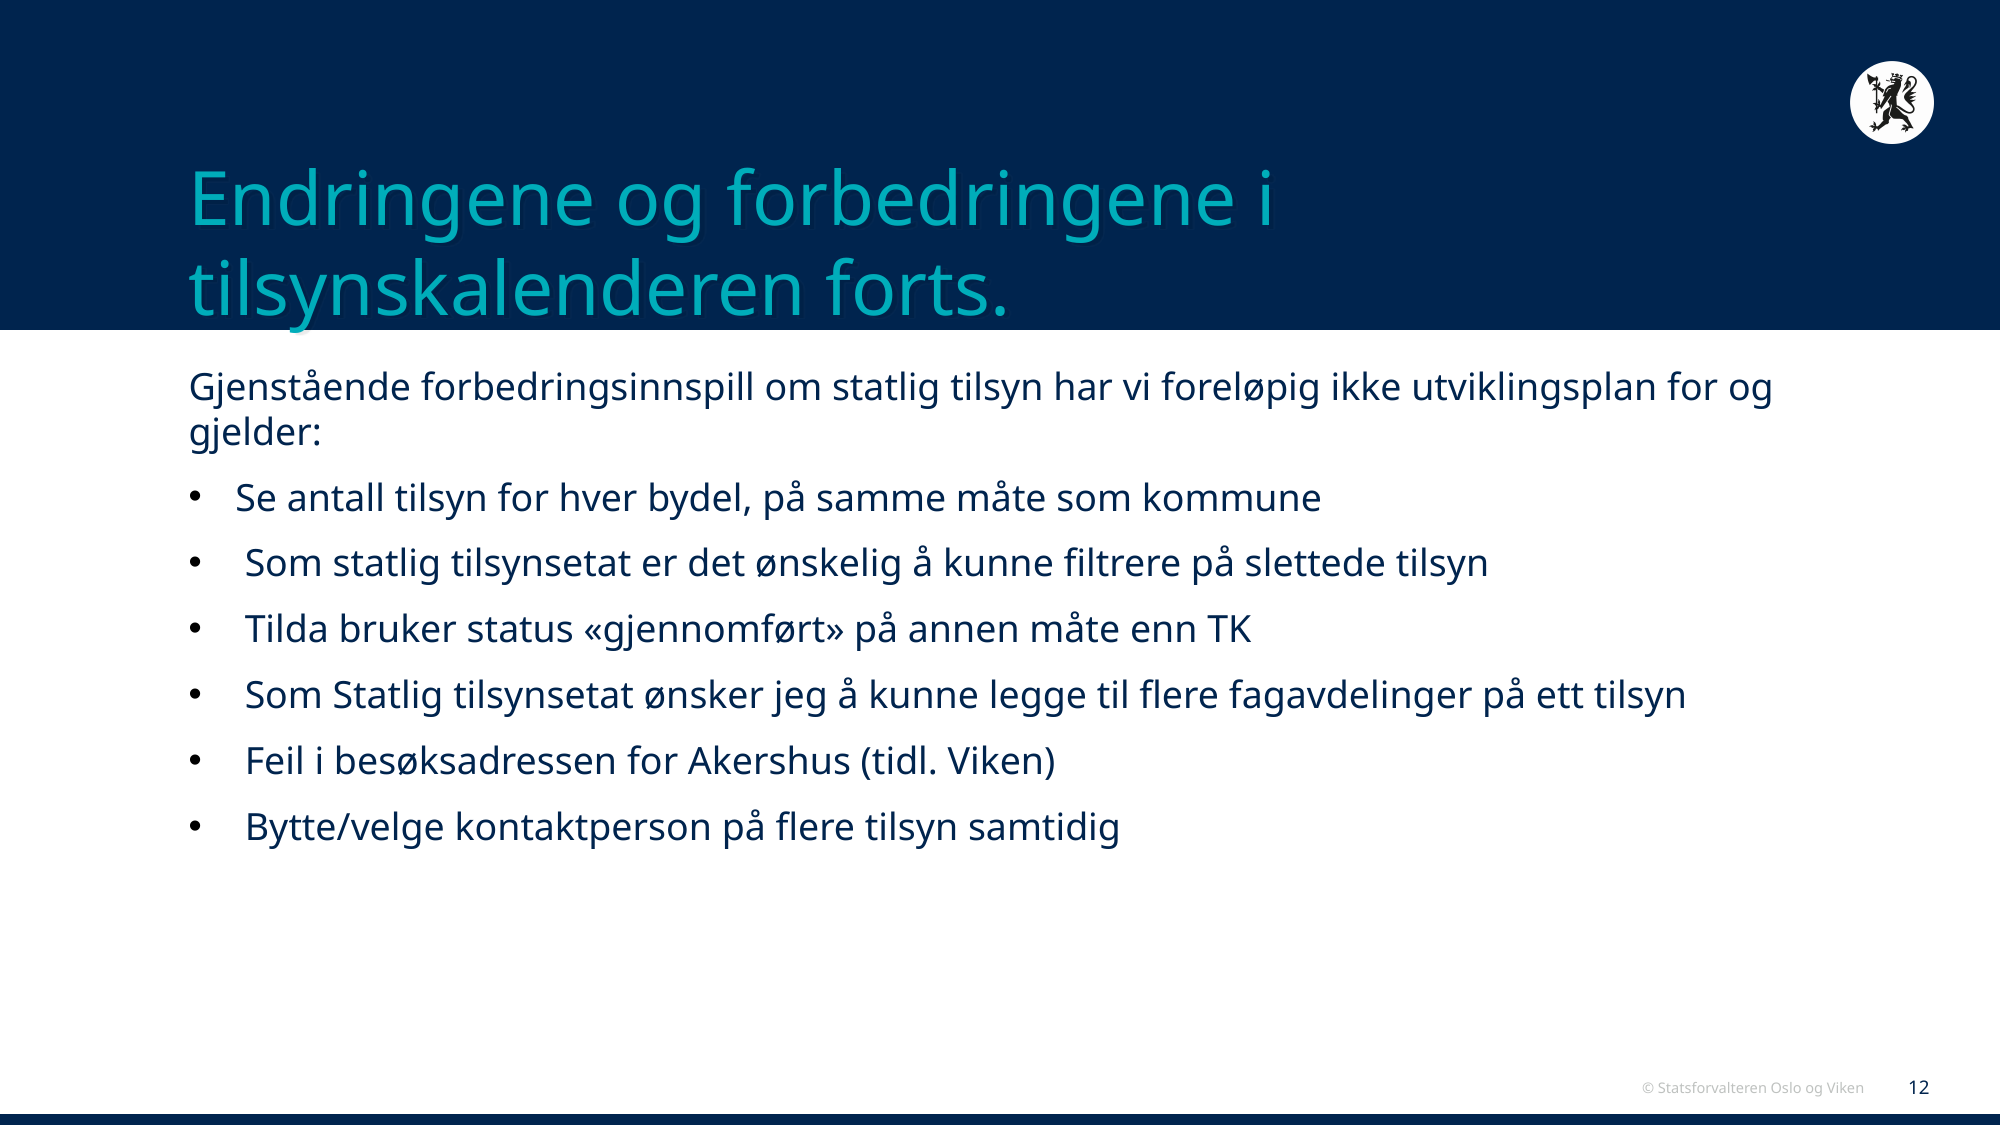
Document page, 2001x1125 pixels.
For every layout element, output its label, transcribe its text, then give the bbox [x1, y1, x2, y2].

title Endringene og forbedringene i tilsynskalenderen forts. [173, 143, 1827, 320]
list Gjenstående forbedringsinnspill om statlig tilsyn har vi foreløpig ikke utviklingsplan for og gjelder: Se antall tilsyn for hver bydel, på samme måte som kommune Som statlig tilsynsetat er det ønskelig å kunne filtrere på slettede tilsyn Tilda bruker status «gjennomført» på annen måte enn TK Som Statlig tilsynsetat ønsker jeg å kunne legge til flere fagavdelinger på ett tilsyn Feil i besøksadressen for Akershus (tidl. Viken) Bytte/velge kontaktperson på flere tilsyn samtidig [173, 355, 1827, 1036]
